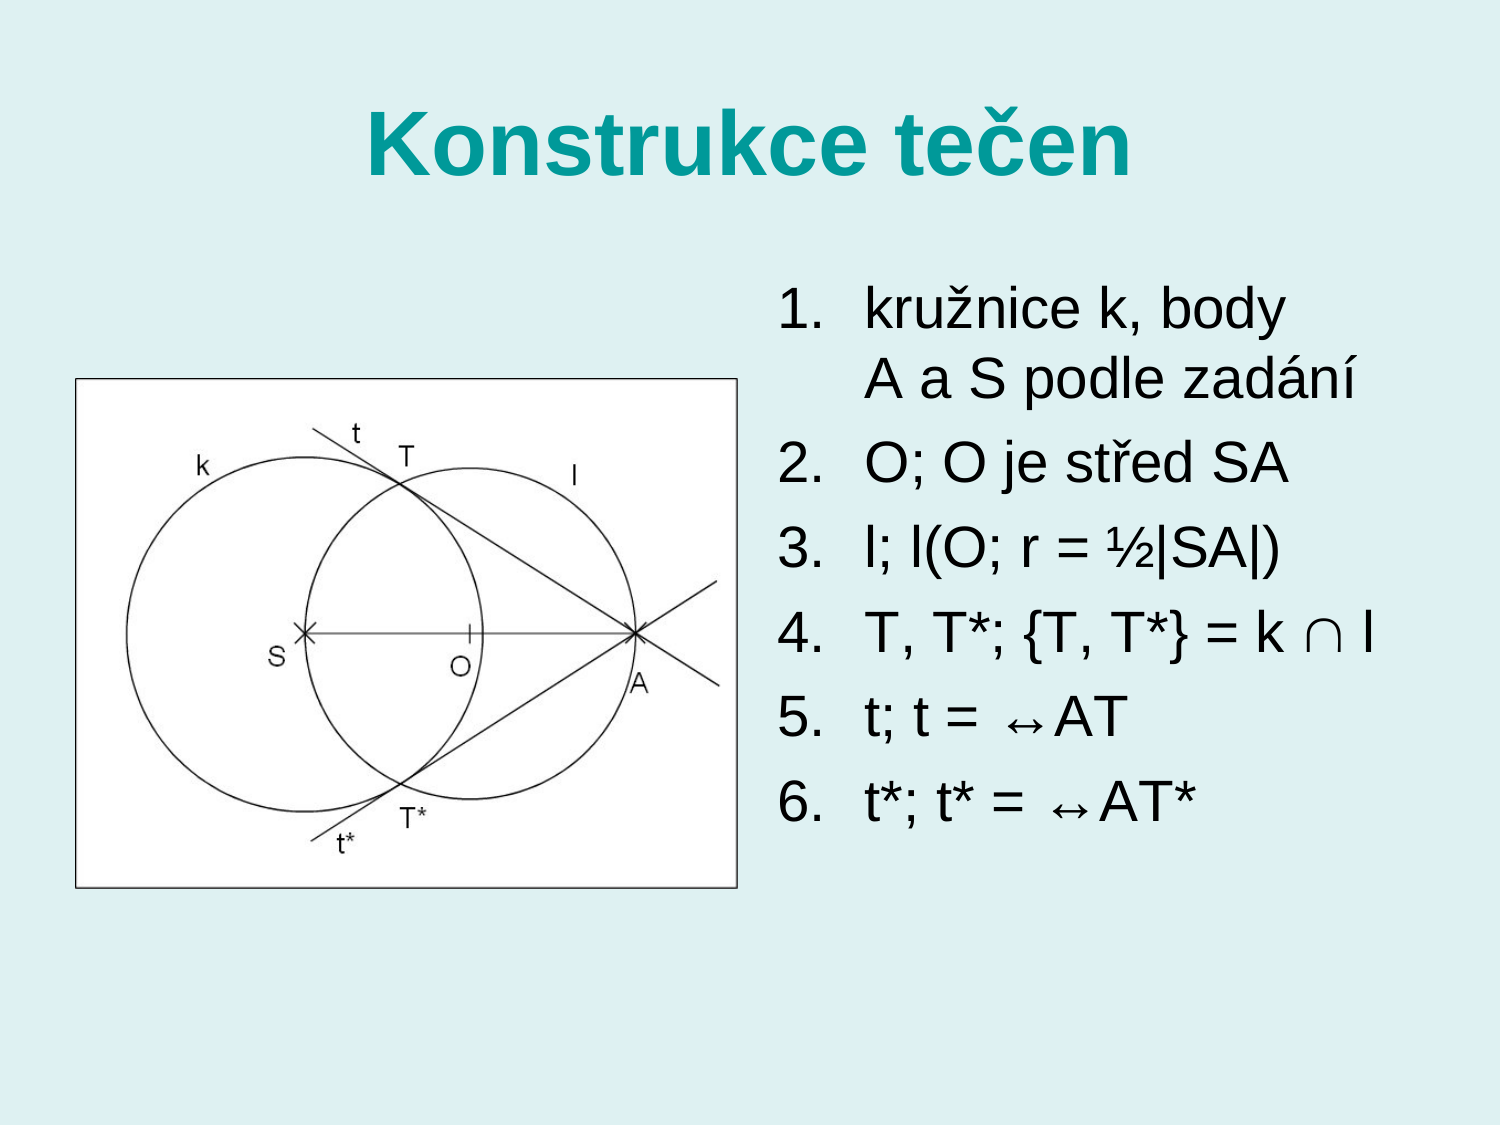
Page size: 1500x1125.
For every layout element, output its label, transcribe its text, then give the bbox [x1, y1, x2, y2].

picture [75, 378, 738, 889]
list kružnice k, body A a S podle zadání O; O je střed SA l; l(O; r = ½|SA|) T, T*; {T, T*} = k  l t; t = ↔AT t*; t* = ↔AT* [762, 262, 1426, 1006]
title Konstrukce tečen [75, 45, 1426, 233]
